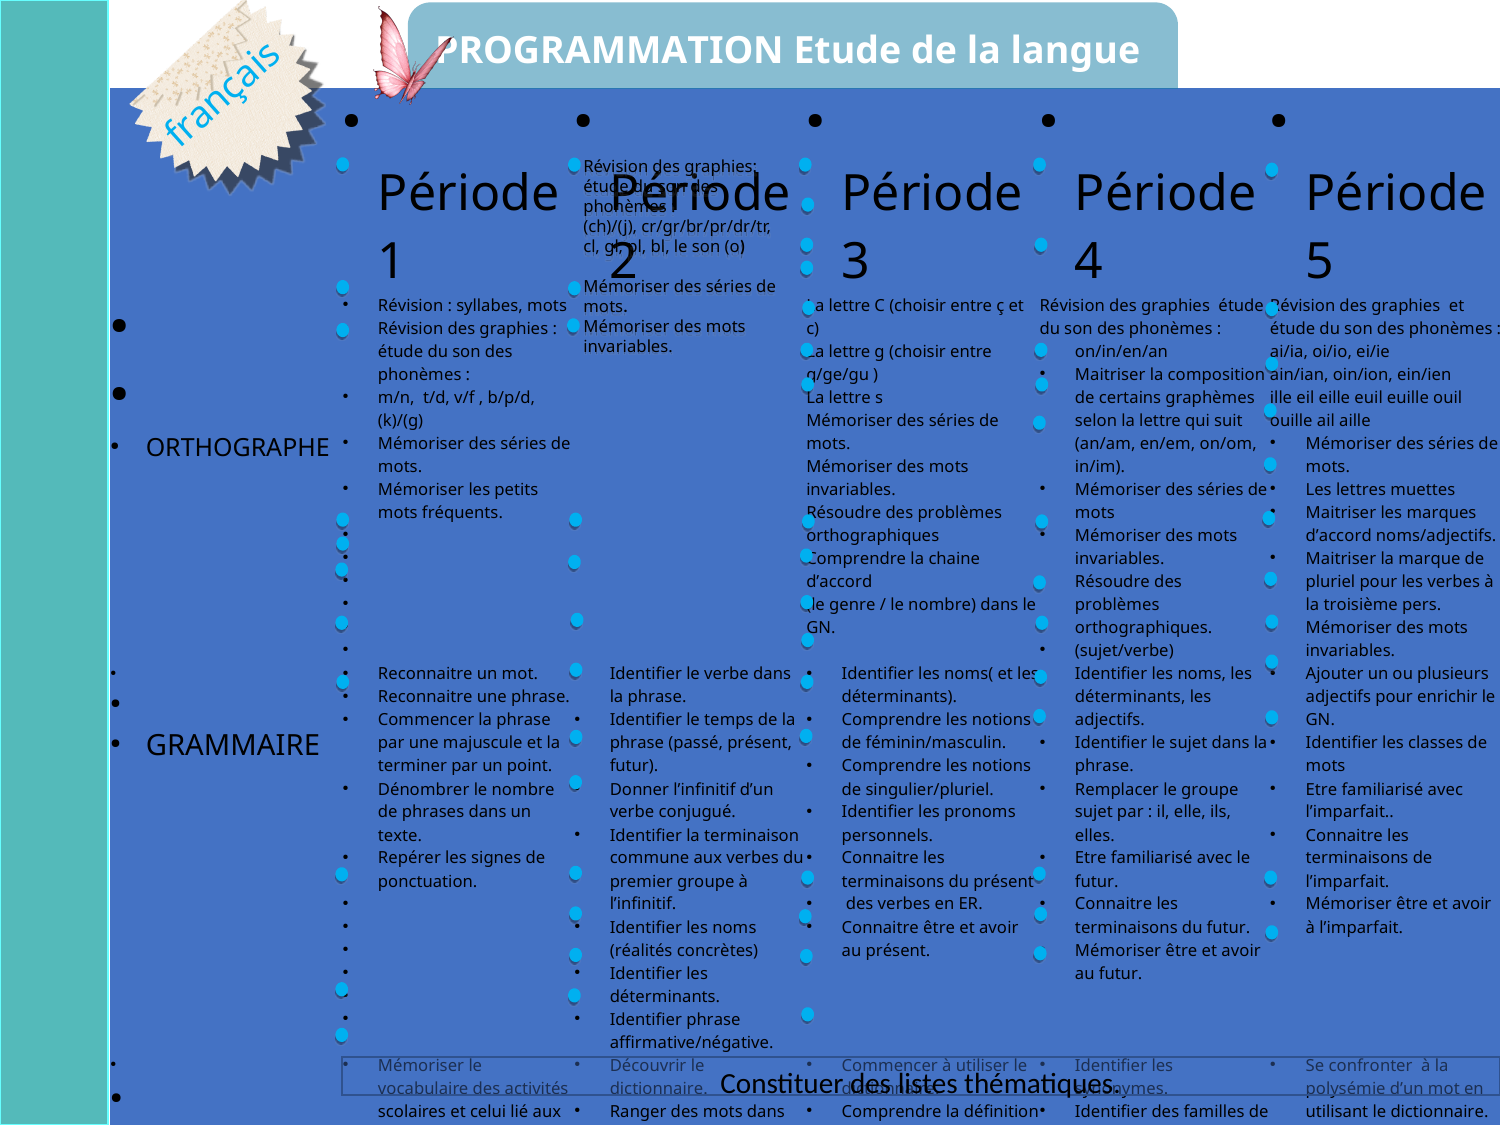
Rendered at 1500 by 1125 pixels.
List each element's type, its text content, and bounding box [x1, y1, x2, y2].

text_box [336, 323, 350, 338]
table_cell Mémoriser le vocabulaire des activités scolaires et celui lié aux apprentissages disciplinaires. Connaitre l’ordre alphabétique. Trouver le mot étiquette. [342, 1095, 574, 1125]
text_box [569, 947, 582, 962]
text_box [569, 906, 582, 921]
table_cell Identifier le verbe dans la phrase. Identifier le temps de la phrase (passé, présent, futur). Donner l’infinitif d’un verbe conjugué. Identifier la terminaison commune aux verbes du premier groupe à l’infinitif. Identifier les noms (réalités concrètes) Identifier les déterminants. Identifier phrase affirmative/négative. [574, 662, 806, 1053]
text_box [800, 949, 813, 964]
picture [76, 0, 372, 244]
text_box [801, 1007, 814, 1022]
text_box [1034, 342, 1048, 357]
text_box Révision des graphies: étude du son des phonèmes : (ch)/(j), cr/gr/br/pr/dr/tr, cl, gl, pl, bl, le son (o) Mémoriser des séries de mots. Mémoriser des mots invariables. [568, 148, 804, 398]
text_box [1034, 906, 1047, 922]
text_box [1265, 356, 1279, 371]
table_cell Identifier les noms, les déterminants, les adjectifs. Identifier le sujet dans la phrase. Remplacer le groupe sujet par : il, elle, ils, elles. Etre familiarisé avec le futur. Connaitre les terminaisons du futur. Mémoriser être et avoir au futur. [1040, 662, 1270, 1053]
text_box [335, 562, 349, 577]
picture [373, 6, 454, 105]
text_box [1034, 669, 1047, 684]
text_box [335, 867, 349, 882]
text_box [568, 554, 581, 569]
text_box PROGRAMMATION Etude de la langue [418, 2, 1178, 89]
text_box [569, 512, 582, 527]
table_cell Se confronter à la polysémie d’un mot en utilisant le dictionnaire. Chercher dans le dictionnaire. [1270, 1095, 1500, 1125]
text_box [1265, 301, 1279, 317]
table_cell GRAMMAIRE [110, 662, 342, 1053]
table_cell Révision des graphies et étude du son des phonèmes : ai/ia, oi/io, ei/ie ain/ian, oin/ion, ein/ien ille eil eille euil euille ouil ouille ail aille Mémoriser des séries de mots. Les lettres muettes Maitriser les marques d’accord noms/adjectifs. Maitriser la marque de pluriel pour les verbes à la troisième pers. Mémoriser des mots invariables. [1270, 293, 1500, 662]
text_box [336, 157, 350, 172]
text_box [570, 612, 584, 627]
text_box [800, 595, 814, 610]
text_box [1033, 415, 1046, 430]
text_box [567, 318, 580, 333]
text_box [1033, 709, 1046, 724]
text_box [1033, 946, 1047, 961]
table_header [110, 117, 342, 293]
table_header Période 5 [1270, 88, 1500, 293]
text_box [800, 237, 814, 252]
text_box [799, 728, 813, 743]
text_box [800, 260, 814, 275]
text_box [1035, 377, 1049, 392]
text_box [1035, 615, 1049, 630]
text_box [801, 633, 814, 648]
text_box [801, 377, 814, 392]
text_box [568, 988, 581, 1003]
text_box [569, 865, 582, 880]
table_cell La lettre C (choisir entre ç et c) La lettre g (choisir entre g/ge/gu ) La lettre s Mémoriser des séries de mots. Mémoriser des mots invariables. Résoudre des problèmes orthographiques Comprendre la chaine d’accord (le genre / le nombre) dans le GN. [806, 293, 1040, 662]
text_box [569, 775, 582, 790]
text_box Constituer des listes thématiques. [342, 1057, 1500, 1095]
table_header Période 3 [806, 89, 1040, 293]
text_box [335, 1027, 349, 1042]
text_box [1034, 237, 1048, 252]
text_box [1265, 162, 1279, 177]
text_box [1264, 870, 1278, 885]
text_box [1264, 403, 1277, 418]
text_box [336, 512, 350, 527]
text_box [800, 548, 813, 563]
table_cell Identifier les synonymes. Identifier des familles de mots. Regrouper les mots en fonction de leur préfixe. [1040, 1095, 1270, 1125]
text_box [801, 197, 815, 212]
text_box [569, 729, 583, 744]
table_cell Découvrir le dictionnaire. Ranger des mots dans l’ordre alphabétique. Reconnaitre les mots qui indiquent l’ordre. Reconnaitre les mots qui indiquent le lieu. [574, 1095, 806, 1125]
text_box [569, 662, 583, 677]
text_box [1265, 654, 1279, 669]
table_cell Révision : syllabes, mots Révision des graphies : étude du son des phonèmes : m/n, t/d, v/f , b/p/d, (k)/(g) Mémoriser des séries de mots. Mémoriser les petits mots fréquents. [342, 293, 574, 662]
text_box [568, 157, 581, 172]
table_header Période 1 [342, 88, 574, 293]
text_box [801, 870, 814, 885]
text_box [1035, 514, 1049, 529]
text_box [799, 157, 812, 172]
text_box [802, 300, 815, 315]
text_box [336, 536, 350, 551]
text_box [1265, 710, 1279, 725]
text_box [800, 342, 814, 357]
table_cell ORTHOGRAPHE [110, 293, 342, 662]
text_box [1264, 571, 1278, 586]
text_box [802, 514, 815, 529]
table_header Période 4 [1040, 88, 1270, 293]
text_box [800, 674, 814, 689]
text_box [336, 280, 350, 295]
text_box [335, 615, 349, 630]
text_box [1033, 575, 1046, 590]
text_box [1262, 511, 1276, 526]
text_box [1033, 157, 1046, 172]
text_box [336, 674, 350, 689]
table_header Période 2 [574, 89, 806, 157]
text_box français [138, 13, 305, 172]
table_cell Révision des graphies étude du son des phonèmes : on/in/en/an Maitriser la composition de certains graphèmes selon la lettre qui suit (an/am, en/em, on/om, in/im). Mémoriser des séries de mots Mémoriser des mots invariables. Résoudre des problèmes orthographiques. (sujet/verbe) [1040, 293, 1270, 662]
text_box [0, 0, 108, 1125]
text_box [1265, 614, 1279, 629]
table_cell Reconnaitre un mot. Reconnaitre une phrase. Commencer la phrase par une majuscule et la terminer par un point. Dénombrer le nombre de phrases dans un texte. Repérer les signes de ponctuation. [342, 662, 574, 1053]
table_cell [574, 391, 806, 662]
text_box [568, 281, 581, 296]
text_box [1265, 925, 1279, 940]
text_box [335, 982, 349, 997]
table_cell Commencer à utiliser le dictionnaire. Comprendre la définition d’un mot. Utiliser le dictionnaire pour vérifier l’orthographe d’un mot. Identifier les antonymes. [806, 1095, 1040, 1125]
table_cell Identifier les noms( et les déterminants). Comprendre les notions de féminin/masculin. Comprendre les notions de singulier/pluriel. Identifier les pronoms personnels. Connaitre les terminaisons du présent des verbes en ER. Connaitre être et avoir au présent. [806, 662, 1040, 1053]
table_cell LEXIQUE [110, 1053, 342, 1125]
text_box [799, 909, 812, 924]
text_box [1264, 457, 1277, 472]
table_cell Ajouter un ou plusieurs adjectifs pour enrichir le GN. Identifier les classes de mots Etre familiarisé avec l’imparfait.. Connaitre les terminaisons de l’imparfait. Mémoriser être et avoir à l’imparfait. [1270, 662, 1500, 1053]
text_box [1033, 866, 1046, 881]
